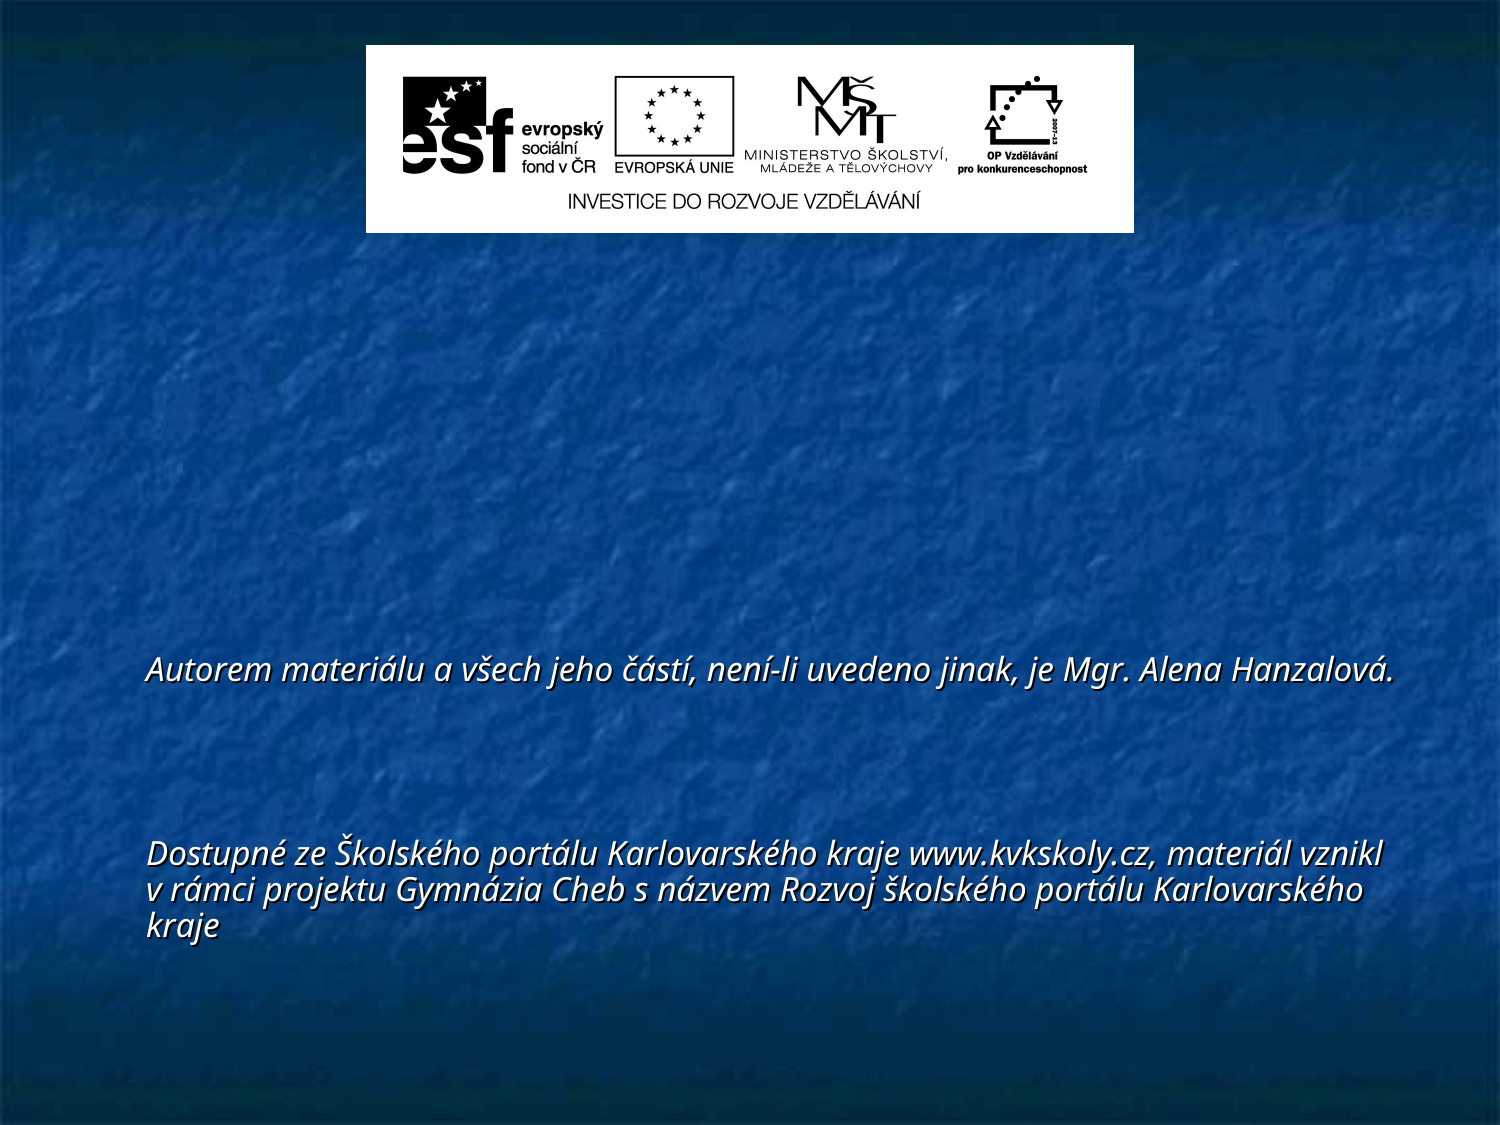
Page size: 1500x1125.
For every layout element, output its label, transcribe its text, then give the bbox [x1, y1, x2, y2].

picture [0, 0, 1500, 1125]
list Autorem materiálu a všech jeho částí, není-li uvedeno jinak, je Mgr. Alena Hanzalová. Dostupné ze Školského portálu Karlovarského kraje www.kvkskoly.cz, materiál vznikl v rámci projektu Gymnázia Cheb s názvem Rozvoj školského portálu Karlovarského kraje [75, 262, 1426, 1006]
